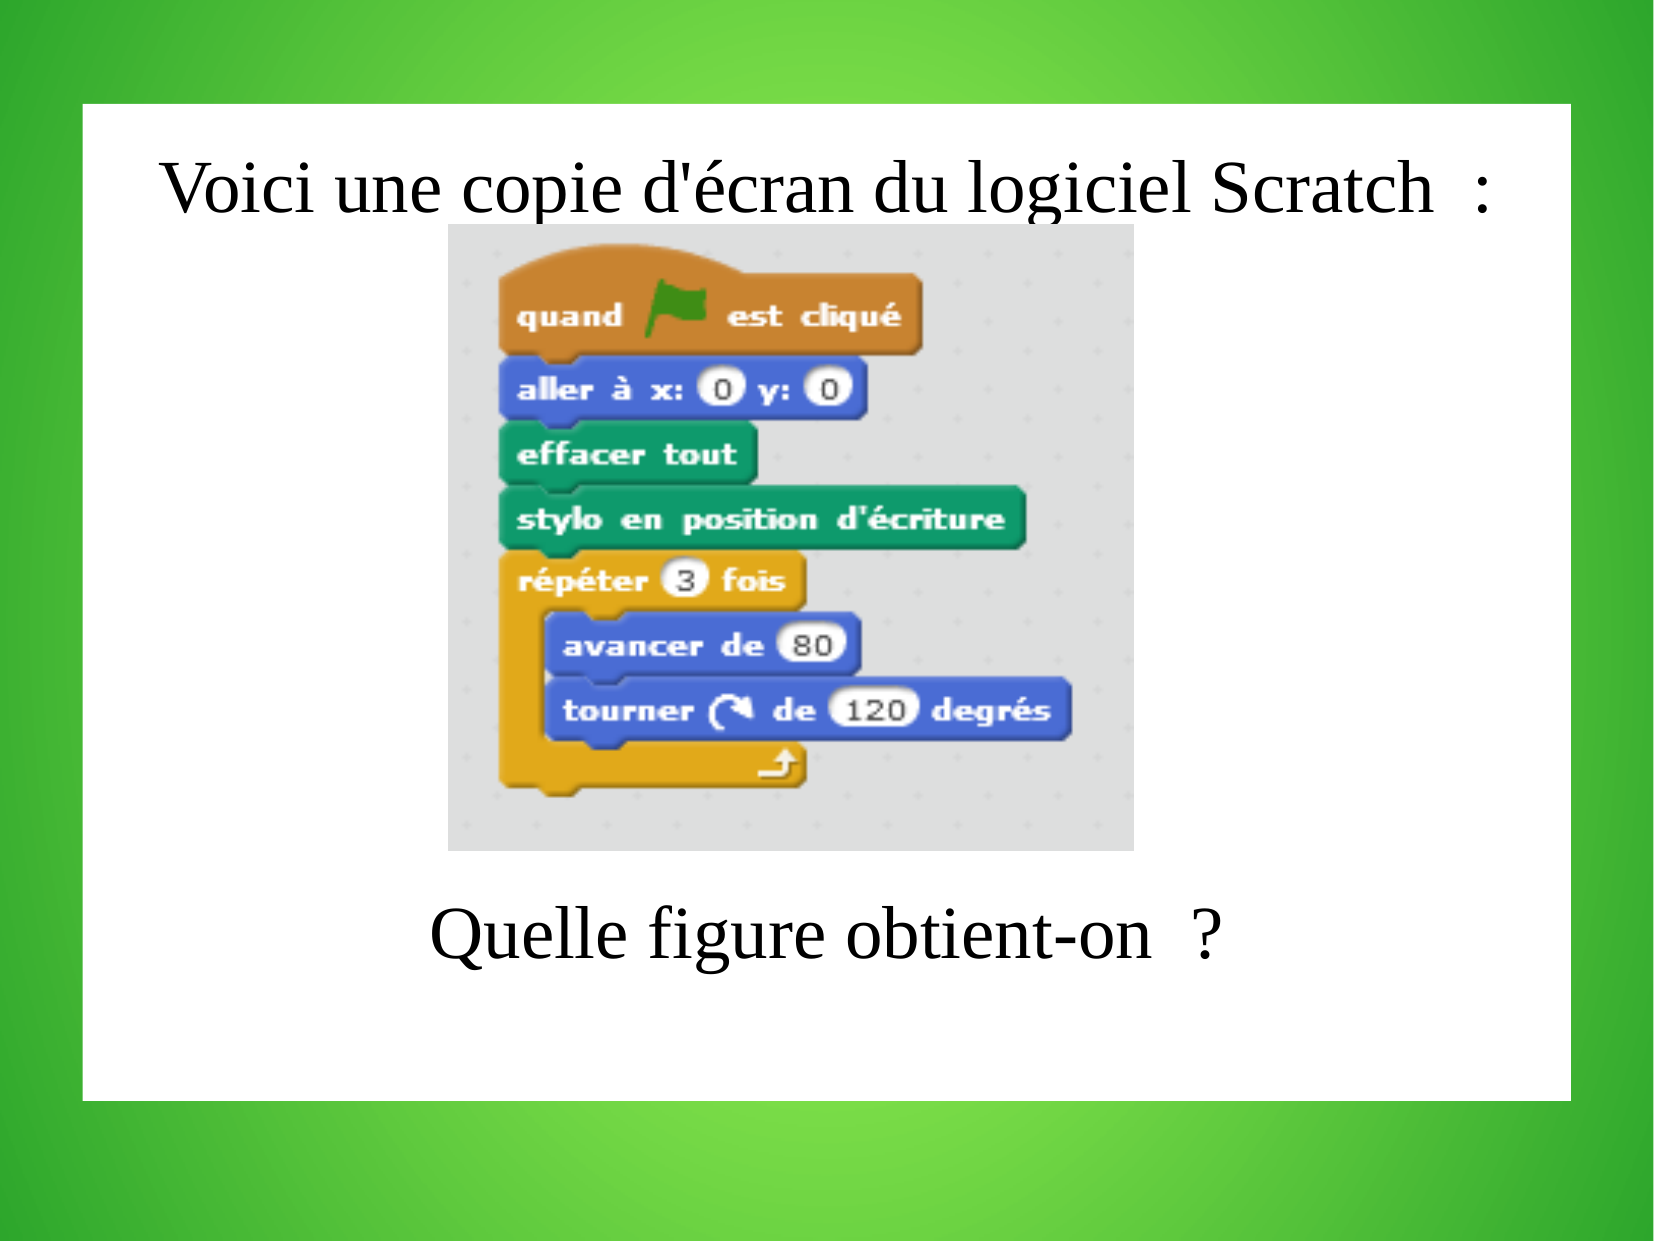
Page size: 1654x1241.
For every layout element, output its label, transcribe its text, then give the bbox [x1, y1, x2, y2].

subtitle Voici une copie d'écran du logiciel Scratch : Quelle figure obtient-on ? [82, 124, 1571, 1081]
picture [0, 0, 1654, 1241]
